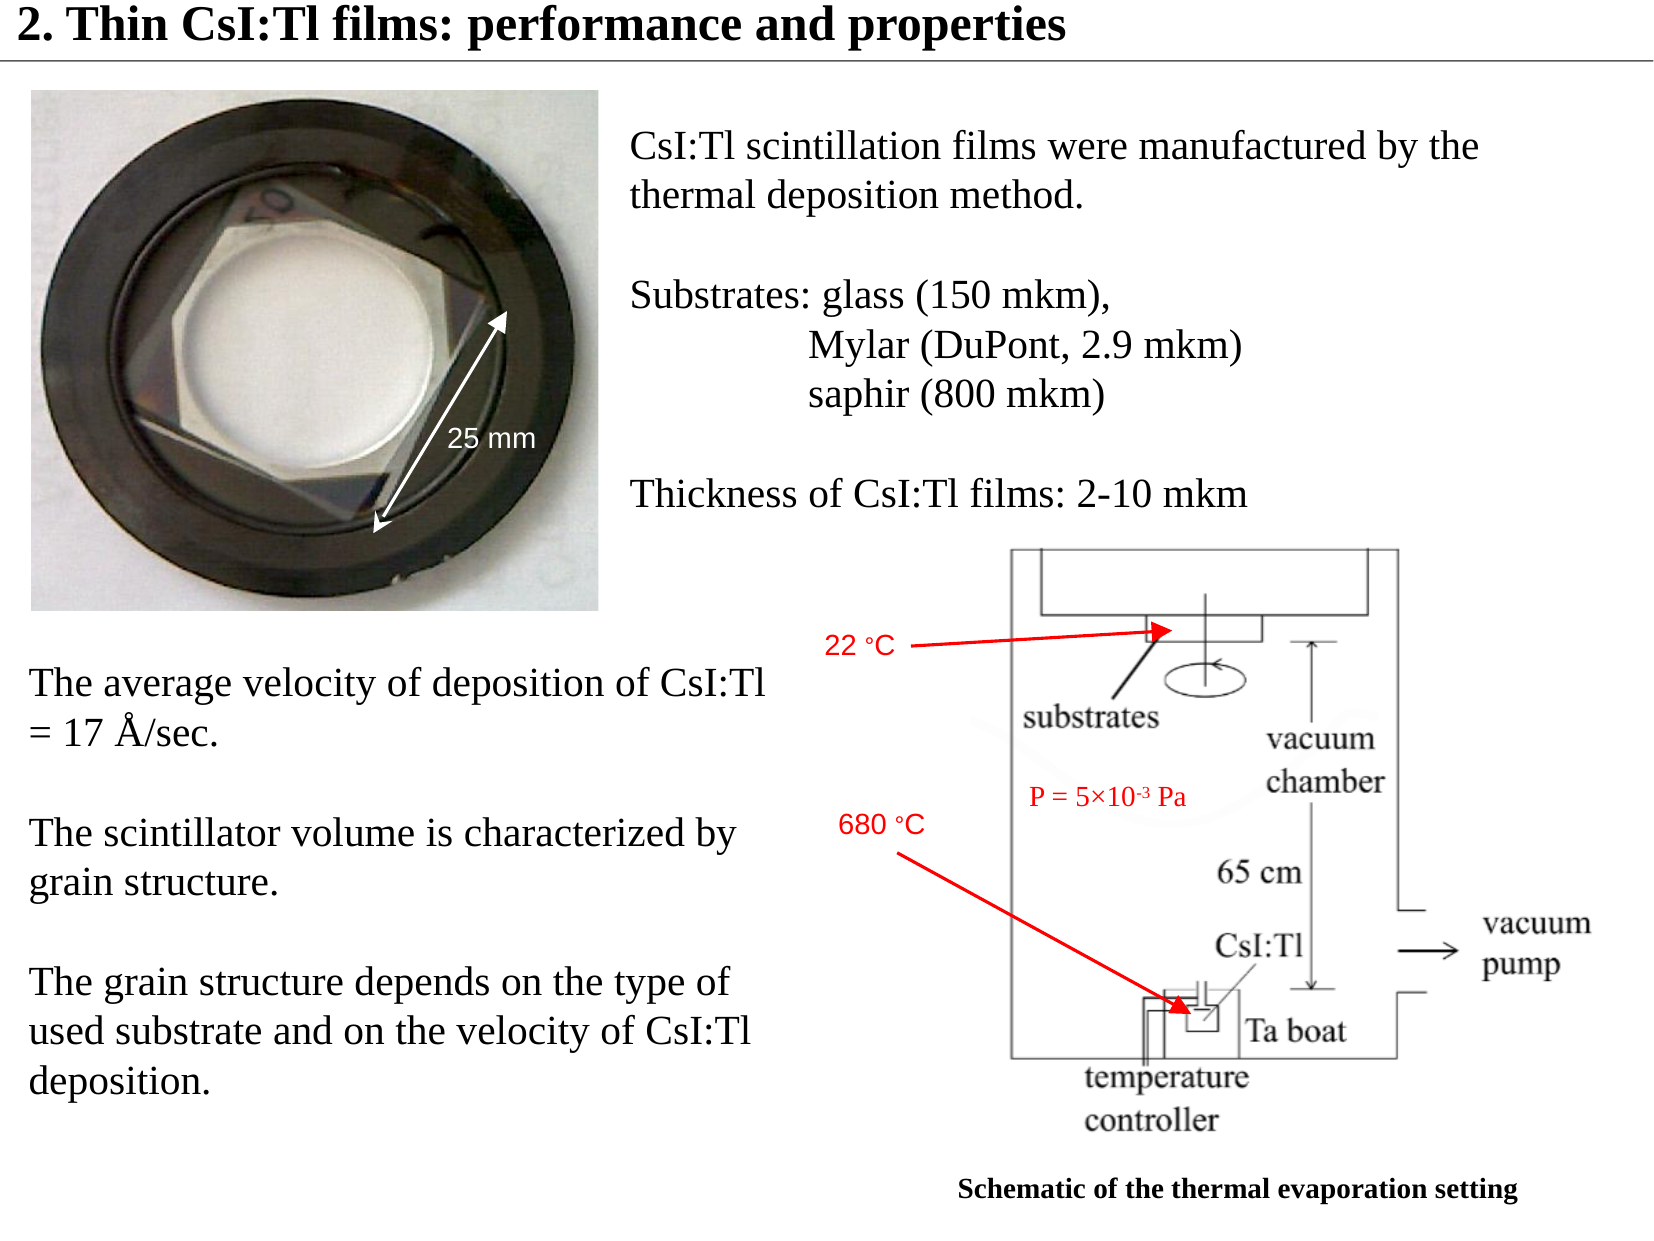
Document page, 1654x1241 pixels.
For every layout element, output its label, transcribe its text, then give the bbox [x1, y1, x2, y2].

picture [970, 533, 1599, 1154]
text_box P = 5×10-3 Pa [1014, 762, 1276, 826]
text_box CsI:Tl scintillation films were manufactured by the thermal deposition method. Substrates: glass (150 mkm), Mylar (DuPont, 2.9 mkm) saphir (800 mkm) Thickness of CsI:Tl films: 2-10 mkm [614, 90, 1626, 544]
text_box The average velocity of deposition of CsI:Tl = 17 Å/sec. The scintillator volume is characterized by grain structure. The grain structure depends on the type of used substrate and on the velocity of CsI:Tl deposition. [13, 640, 796, 1211]
text_box 25 mm [432, 404, 590, 499]
text_box 22 ०C [809, 611, 957, 674]
text_box 2. Thin CsI:Tl films: performance and properties [1, 0, 1645, 25]
text_box Schematic of the thermal evaporation setting [942, 1154, 1627, 1239]
text_box 680 ०C [823, 790, 971, 853]
picture [31, 90, 599, 611]
